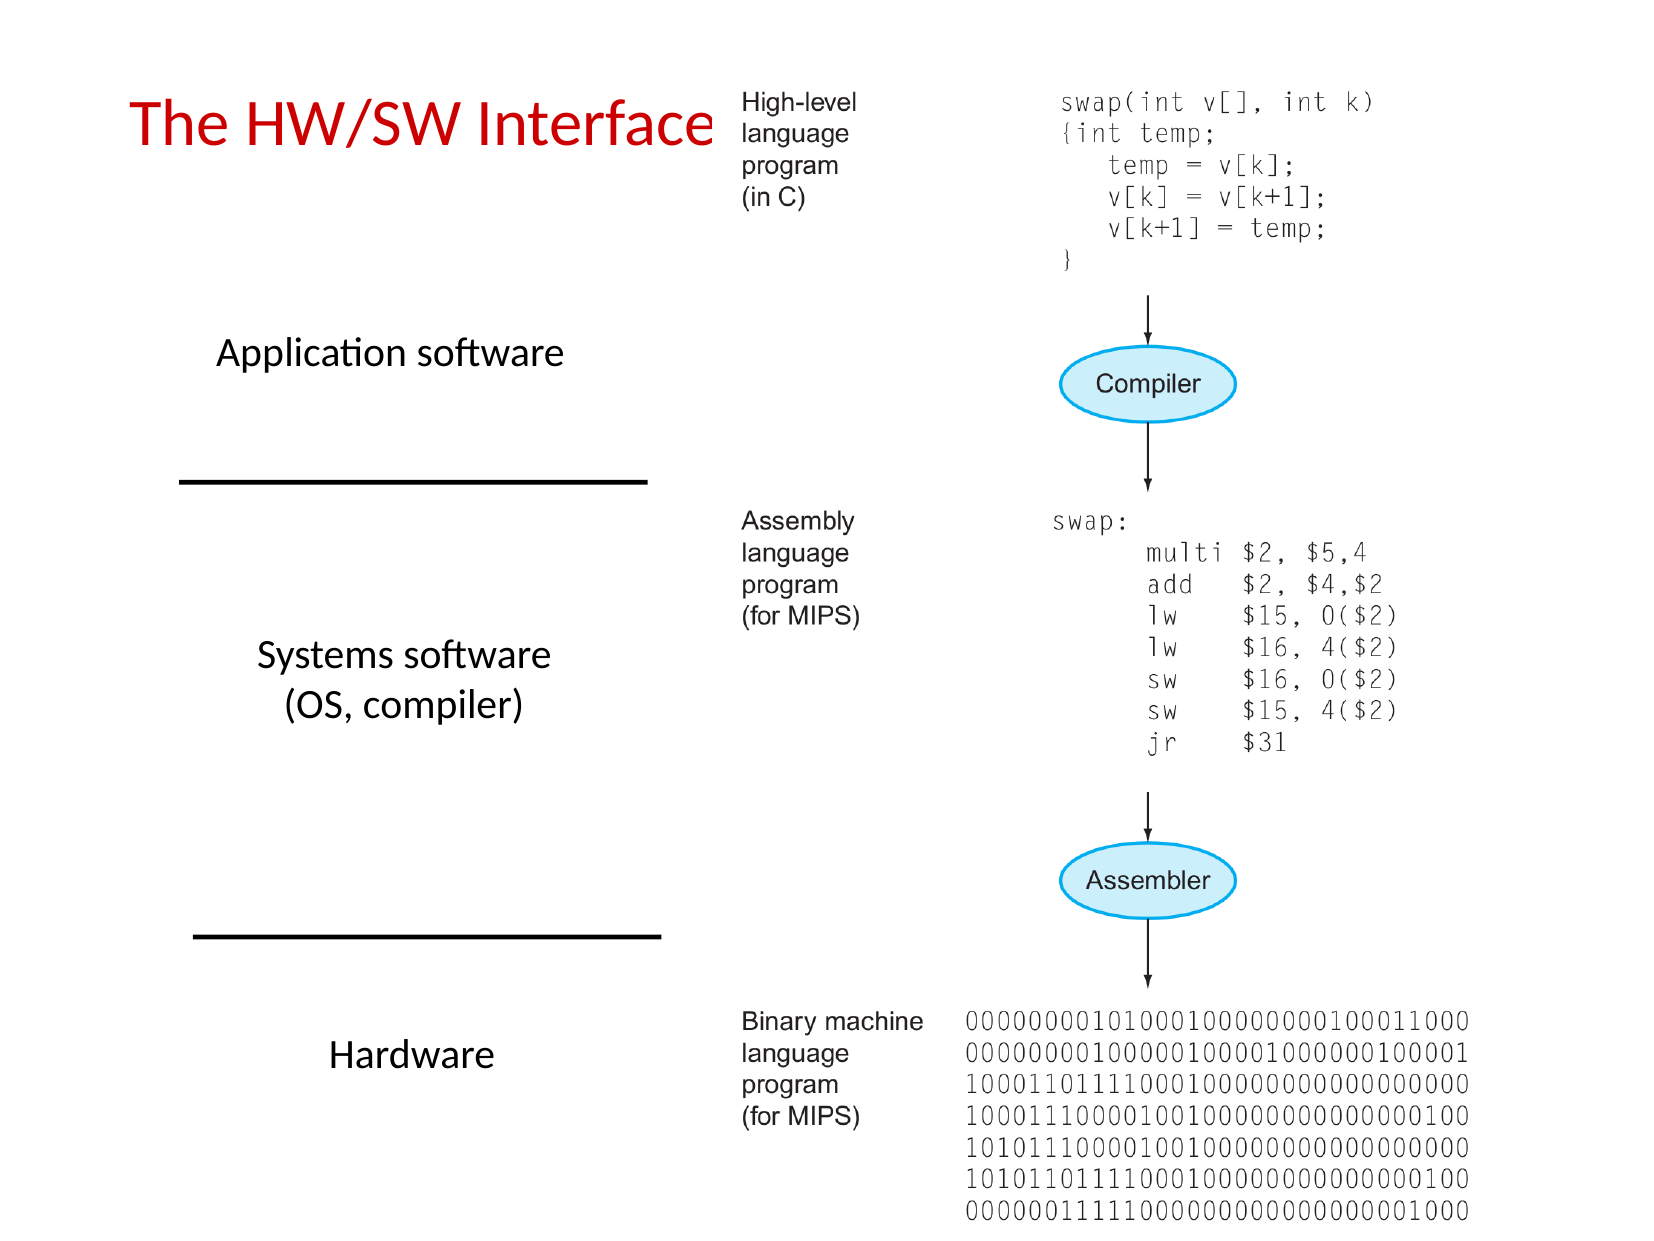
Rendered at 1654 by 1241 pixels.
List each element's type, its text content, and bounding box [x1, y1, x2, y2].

text_box Application software [201, 316, 581, 382]
picture [712, 37, 1501, 1229]
text_box Hardware [314, 1019, 511, 1085]
text_box The HW/SW Interface [114, 71, 712, 167]
text_box Systems software (OS, compiler) [242, 619, 567, 735]
